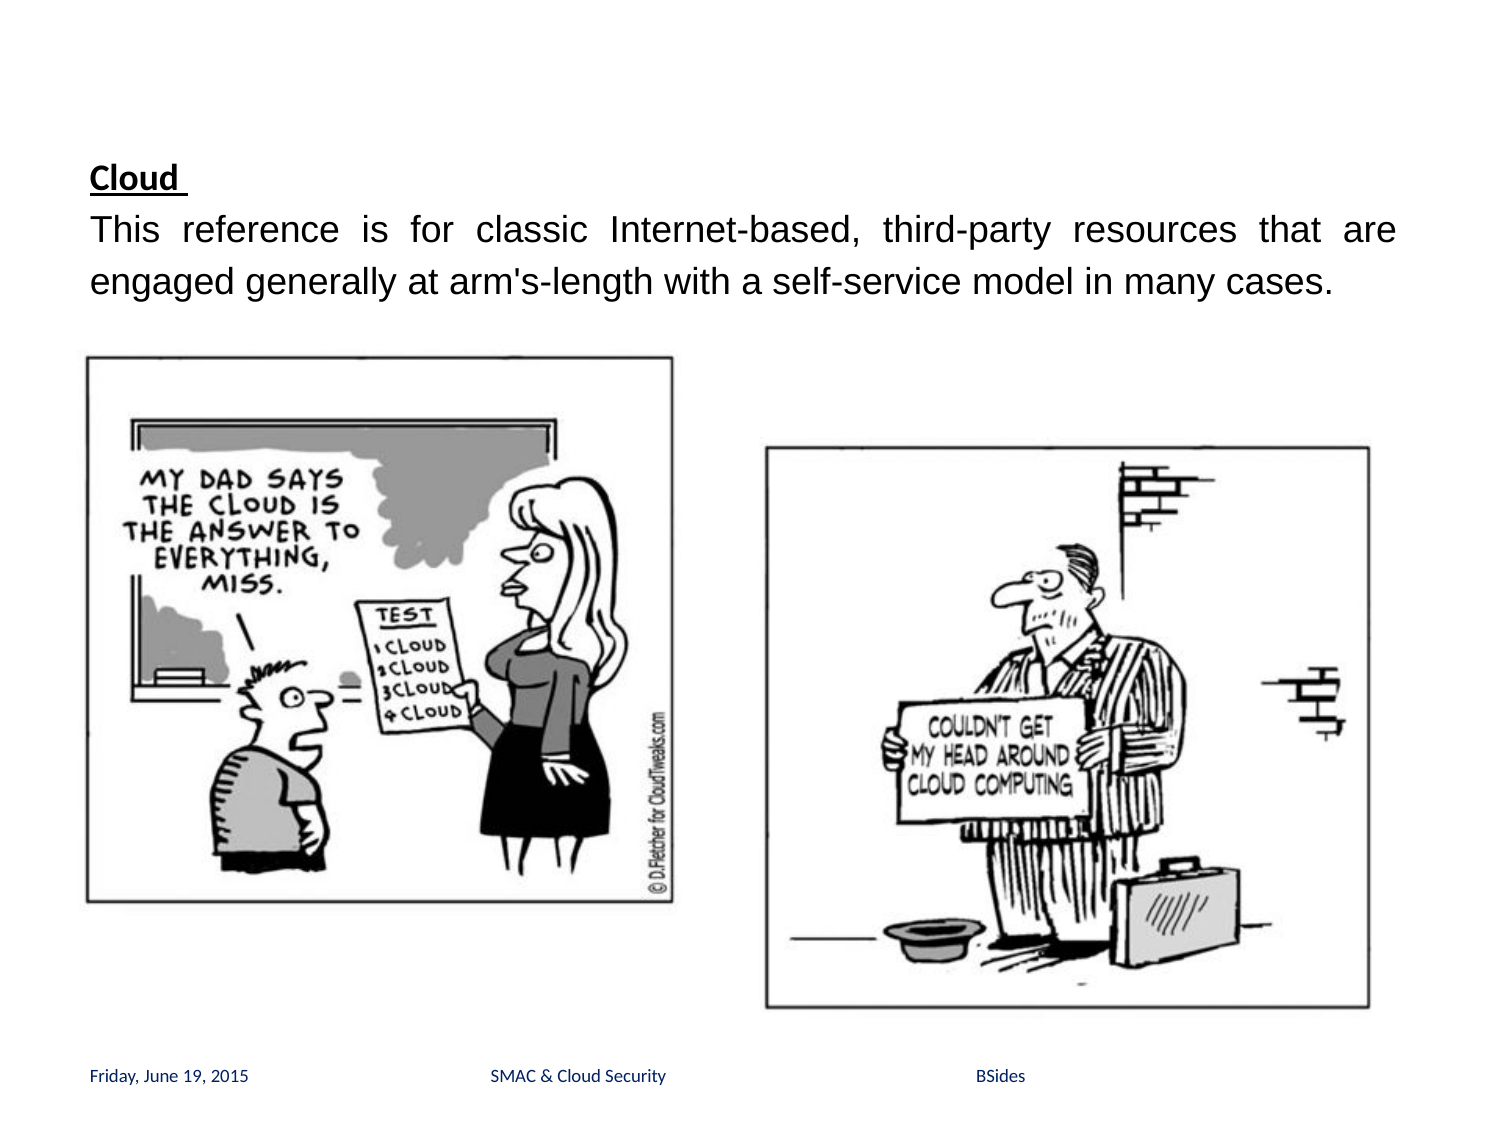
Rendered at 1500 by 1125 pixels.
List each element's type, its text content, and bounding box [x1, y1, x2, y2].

text_box Cloud This reference is for classic Internet-based, third-party resources that are engaged generally at arm's-length with a self-service model in many cases. [75, 139, 1413, 317]
picture [759, 437, 1375, 1019]
text_box Friday, June 19, 2015 SMAC & Cloud Security BSides [74, 1042, 1395, 1103]
picture [77, 349, 681, 916]
